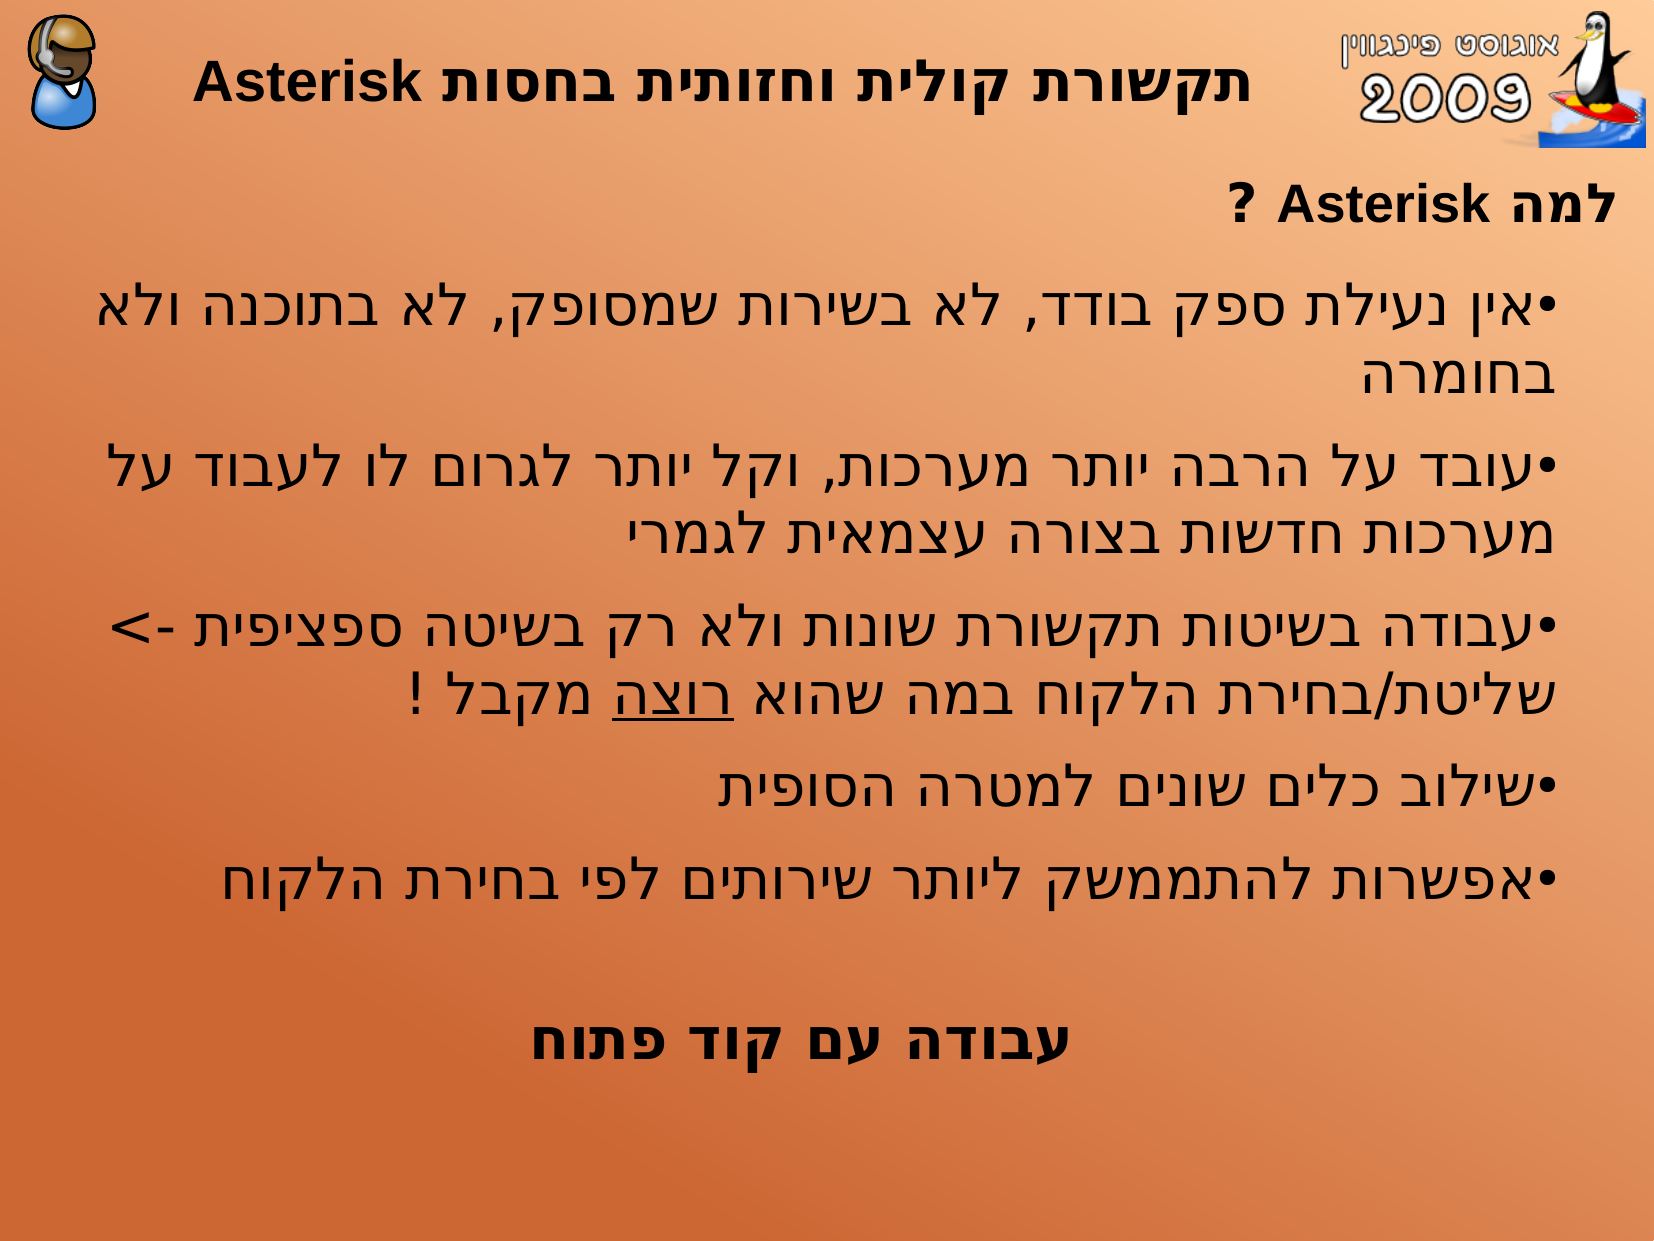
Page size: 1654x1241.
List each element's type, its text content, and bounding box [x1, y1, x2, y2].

picture [2, 11, 122, 131]
text_box למה Asterisk ? [1157, 164, 1634, 251]
text_box אין נעילת ספק בודד, לא בשירות שמסופק, לא בתוכנה ולא בחומרה עובד על הרבה יותר מערכות, וקל יותר לגרום לו לעבוד על מערכות חדשות בצורה עצמאית לגמרי עבודה בשיטות תקשורת שונות ולא רק בשיטה ספציפית -> שליטת/בחירת הלקוח במה שהוא רוצה מקבל ! שילוב כלים שונים למטרה הסופית אפשרות להתממשק ליותר שירותים לפי בחירת הלקוח עבודה עם קוד פתוח [29, 264, 1595, 1149]
picture [1327, 11, 1646, 148]
text_box תקשורת קולית וחזותית בחסות Asterisk [118, 39, 1329, 123]
